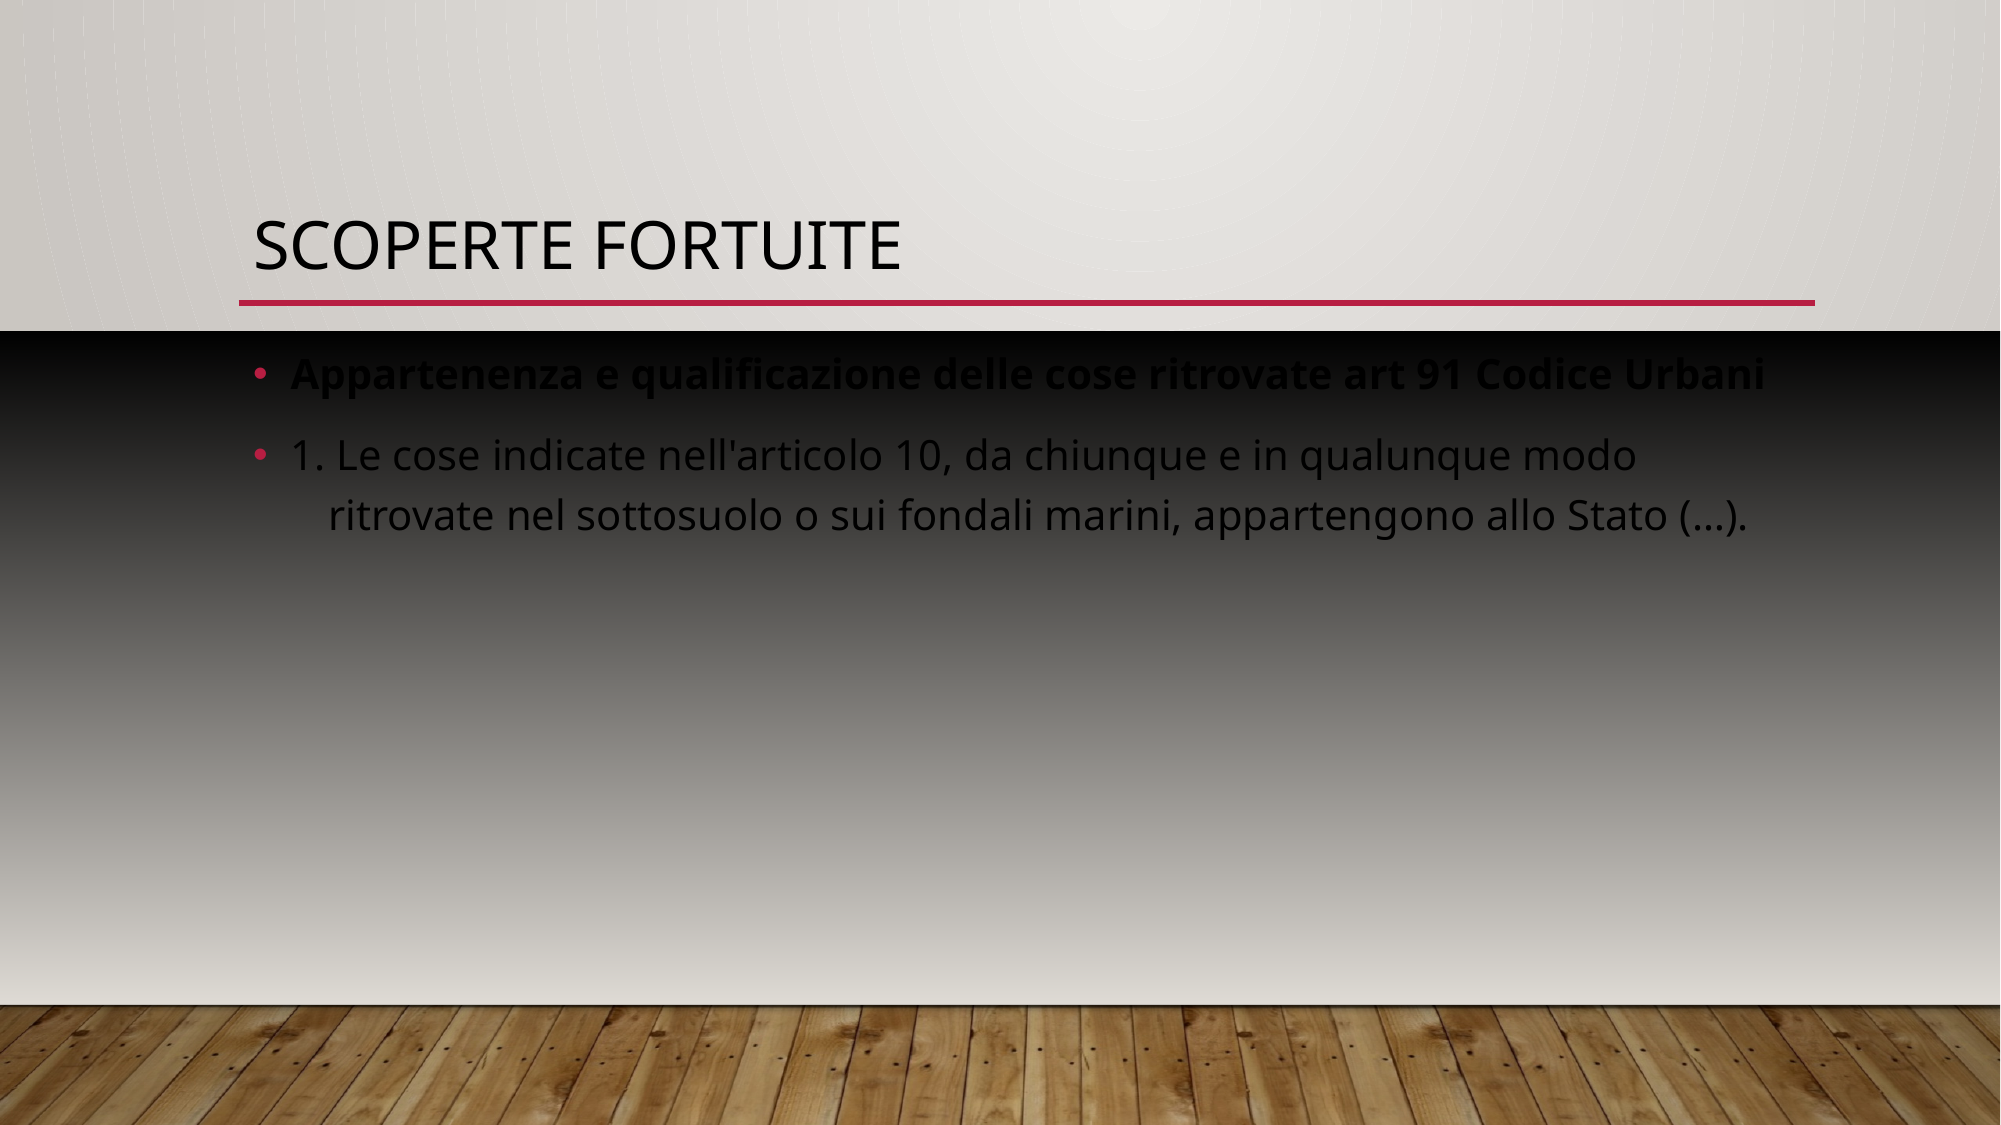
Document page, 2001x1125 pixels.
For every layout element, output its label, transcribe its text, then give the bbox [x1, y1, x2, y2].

list Appartenenza e qualificazione delle cose ritrovate art 91 Codice Urbani 1. Le cose indicate nell'articolo 10, da chiunque e in qualunque modo ritrovate nel sottosuolo o sui fondali marini, appartengono allo Stato (…). [238, 330, 1814, 897]
title Scoperte fortuite [238, 131, 1814, 305]
